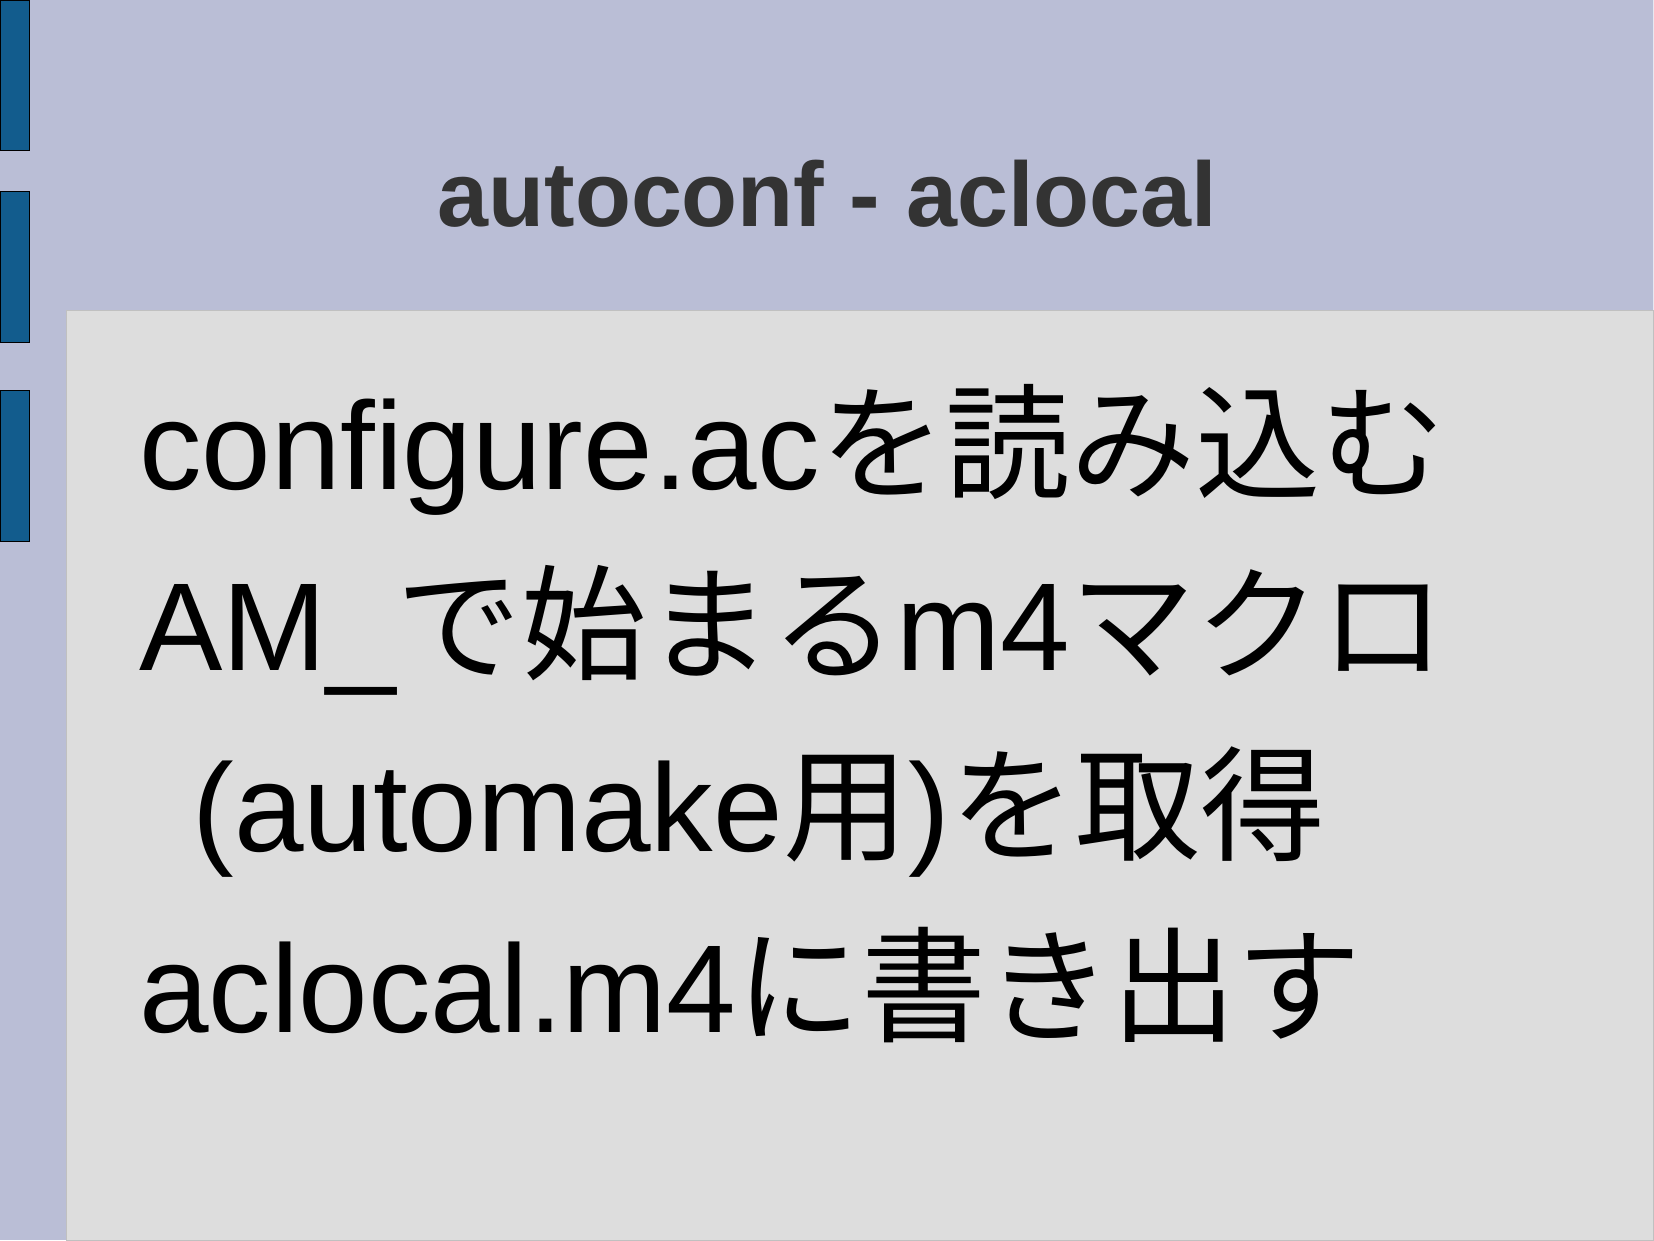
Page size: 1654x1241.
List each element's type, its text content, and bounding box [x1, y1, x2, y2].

title autoconf - aclocal [121, 91, 1534, 299]
list configure.acを読み込む AM_で始まるm4マクロ(automake用)を取得 aclocal.m4に書き出す [121, 344, 1534, 1127]
